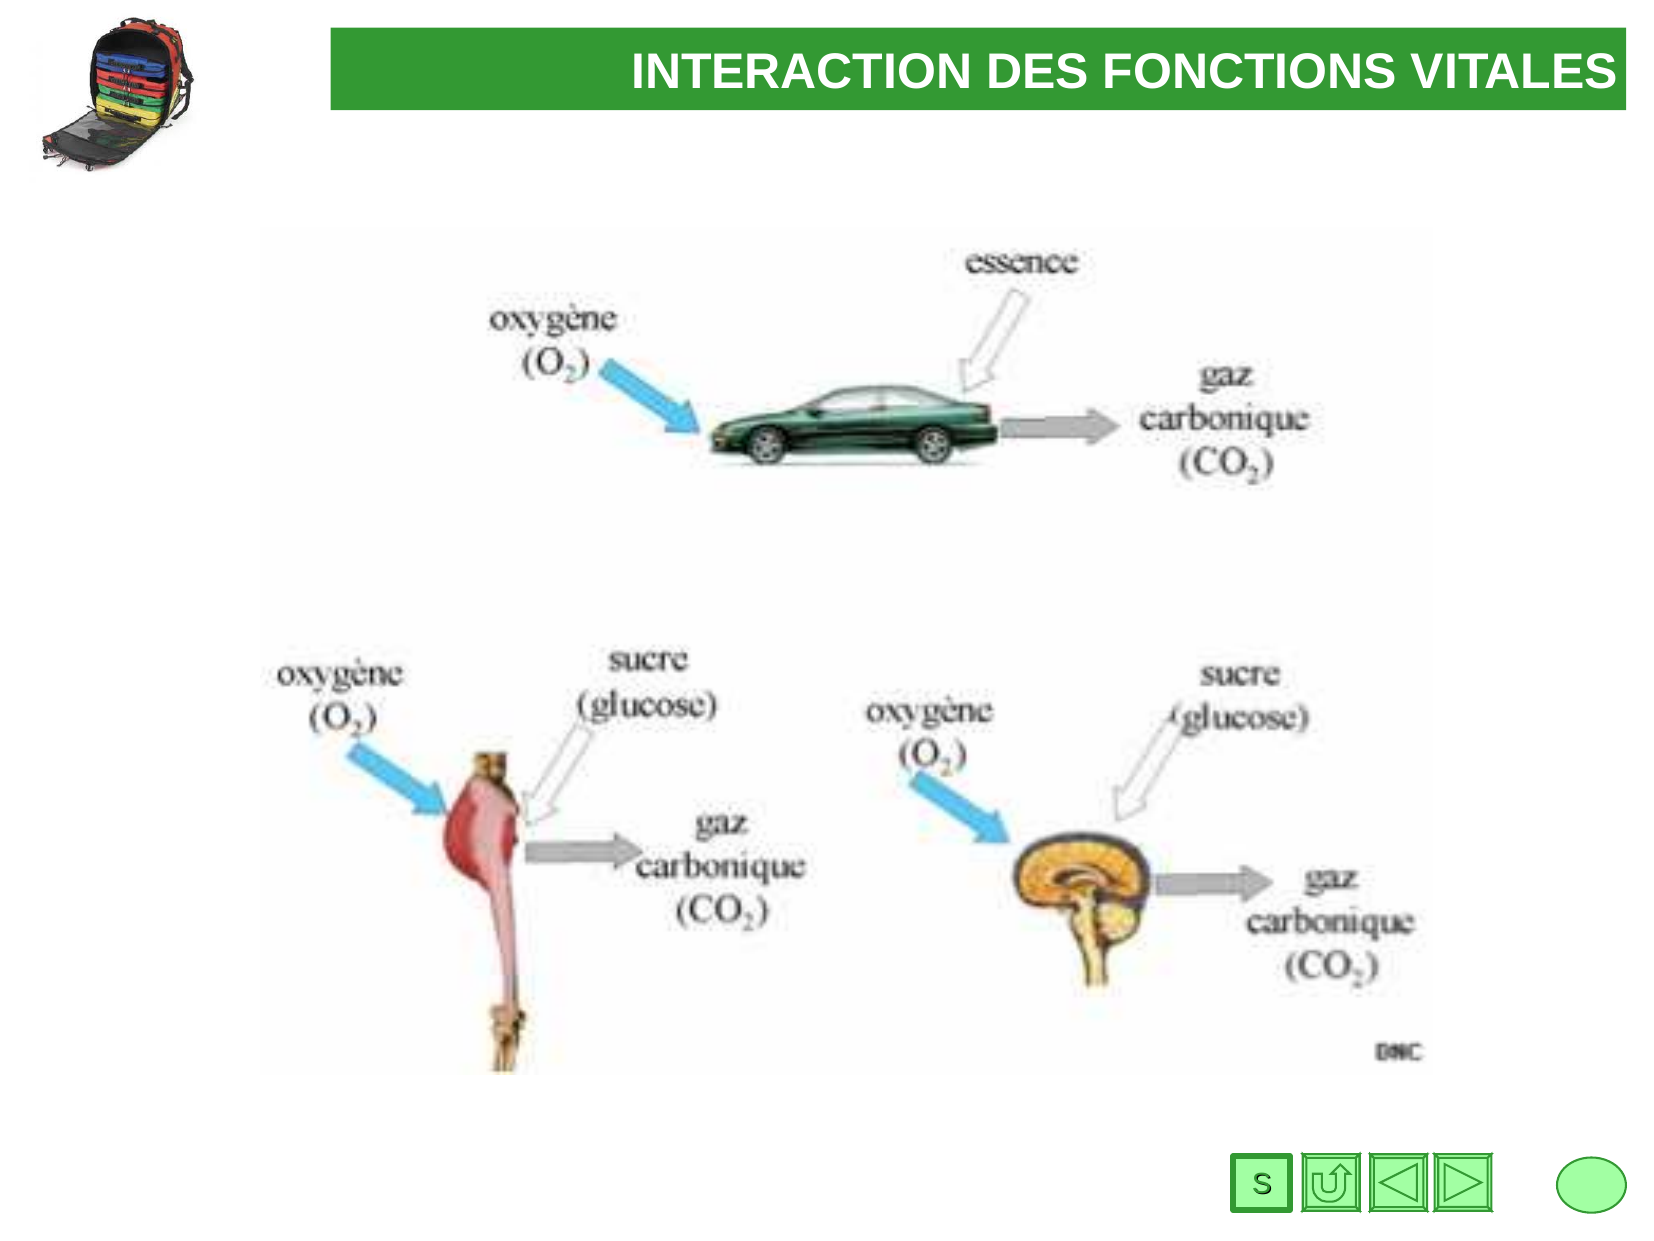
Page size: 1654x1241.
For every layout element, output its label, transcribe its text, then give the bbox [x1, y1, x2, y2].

picture [29, 5, 201, 183]
title INTERACTION DES FONCTIONS VITALES [331, 35, 1619, 107]
text_box [1556, 1157, 1626, 1213]
picture [260, 227, 1433, 1075]
